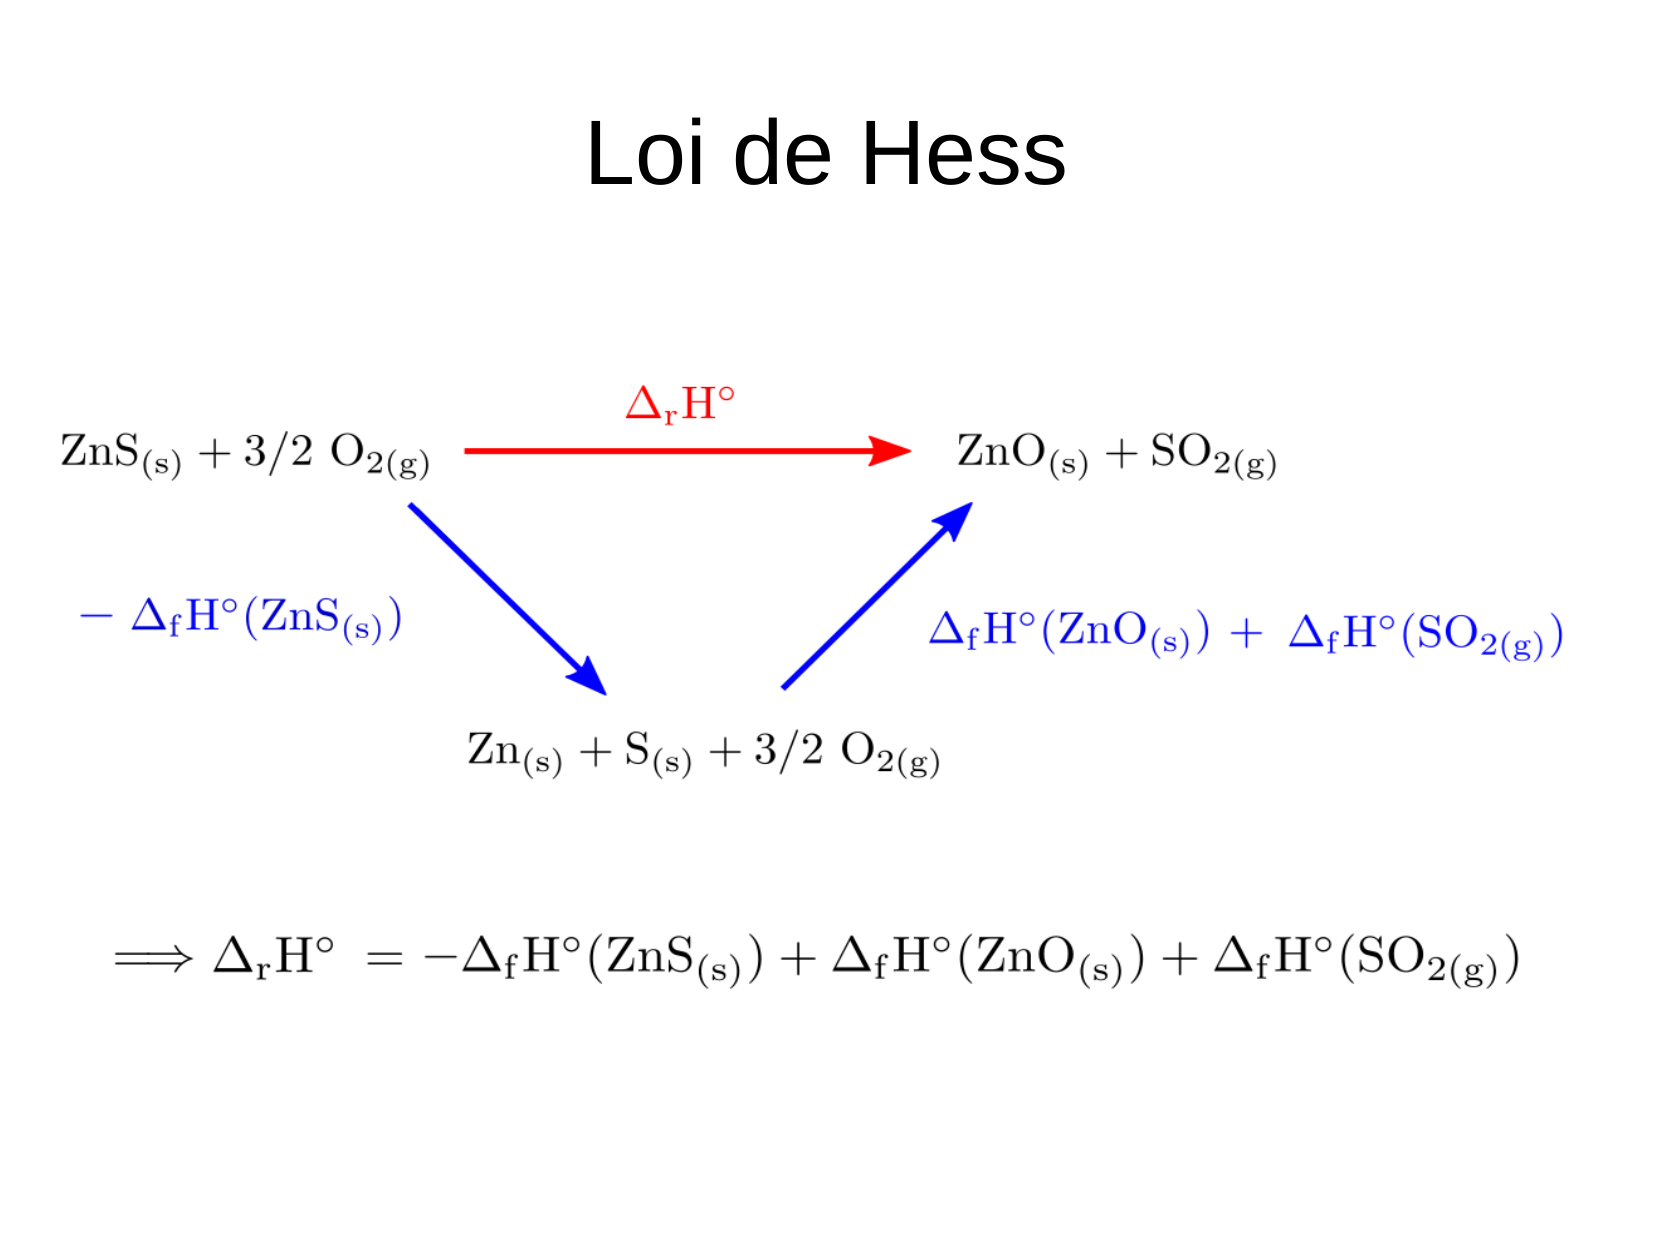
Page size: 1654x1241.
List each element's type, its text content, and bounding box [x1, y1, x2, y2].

title Loi de Hess [82, 49, 1571, 257]
picture [35, 357, 1583, 1027]
